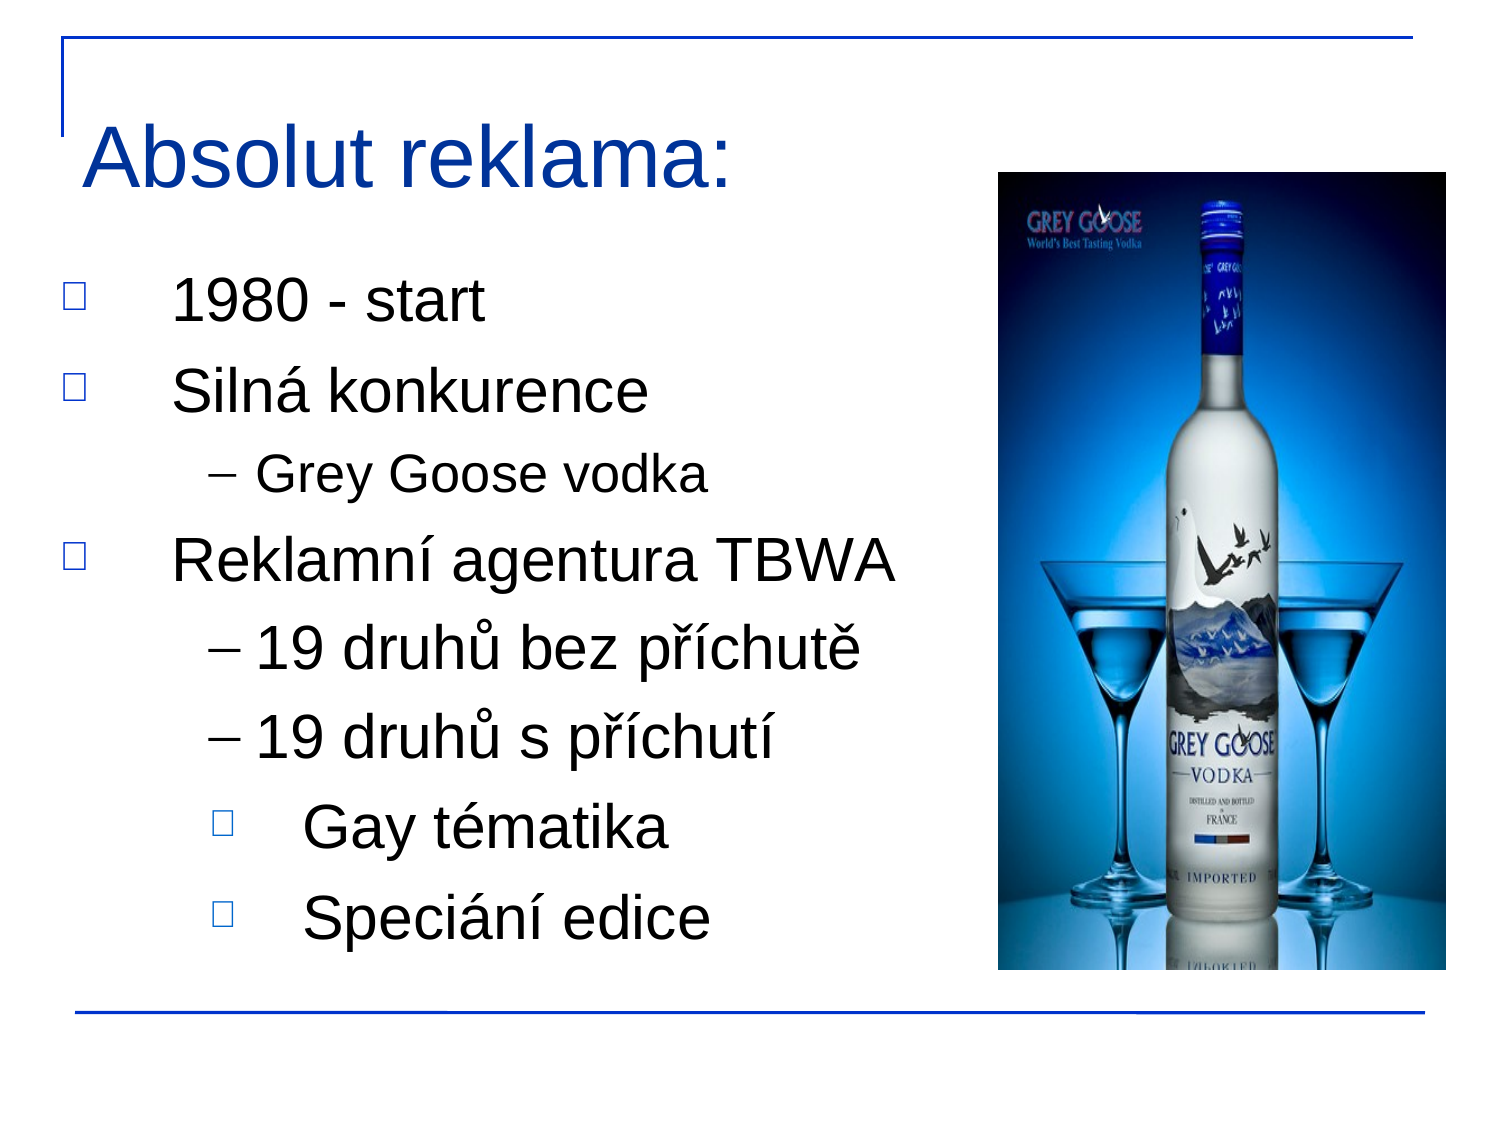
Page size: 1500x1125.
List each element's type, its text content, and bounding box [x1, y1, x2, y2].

picture [998, 172, 1446, 970]
title Absolut reklama: [82, 56, 1500, 249]
picture [1034, 891, 1050, 896]
list 1980 - start Silná konkurence Grey Goose vodka Reklamní agentura TBWA 19 druhů bez příchutě 19 druhů s příchutí Gay tématika Speciání edice [59, 259, 1500, 1063]
